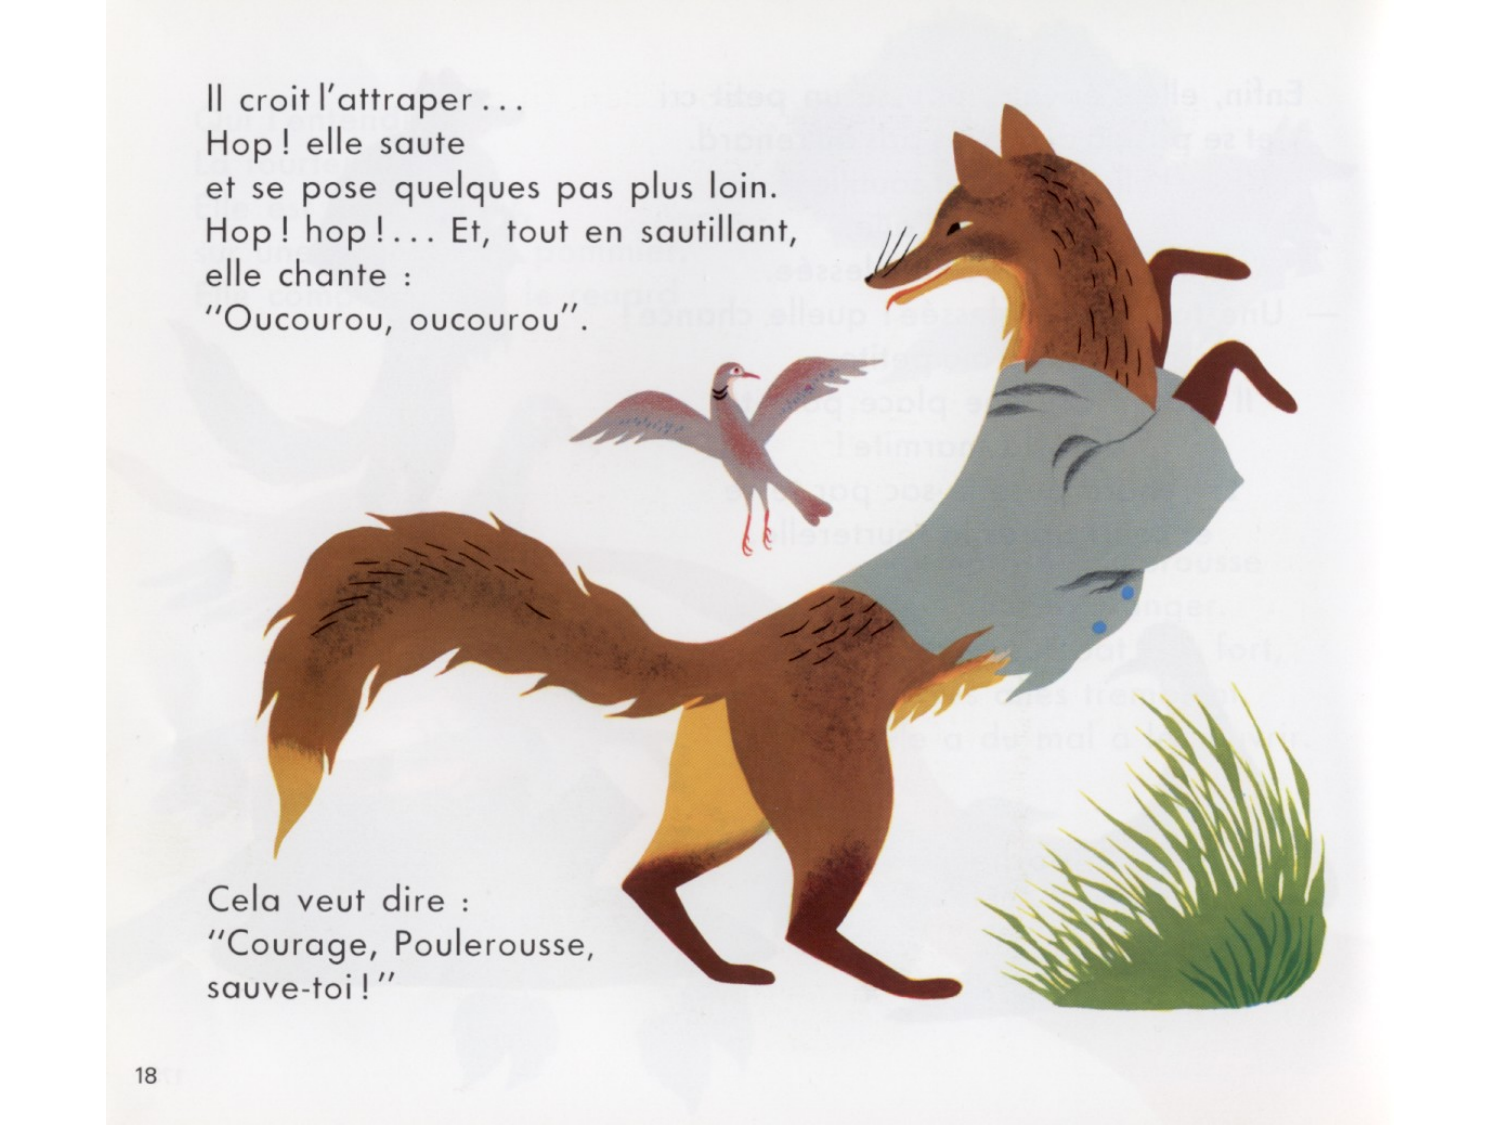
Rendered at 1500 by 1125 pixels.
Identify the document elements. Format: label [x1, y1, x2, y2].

picture [106, 0, 1394, 1125]
